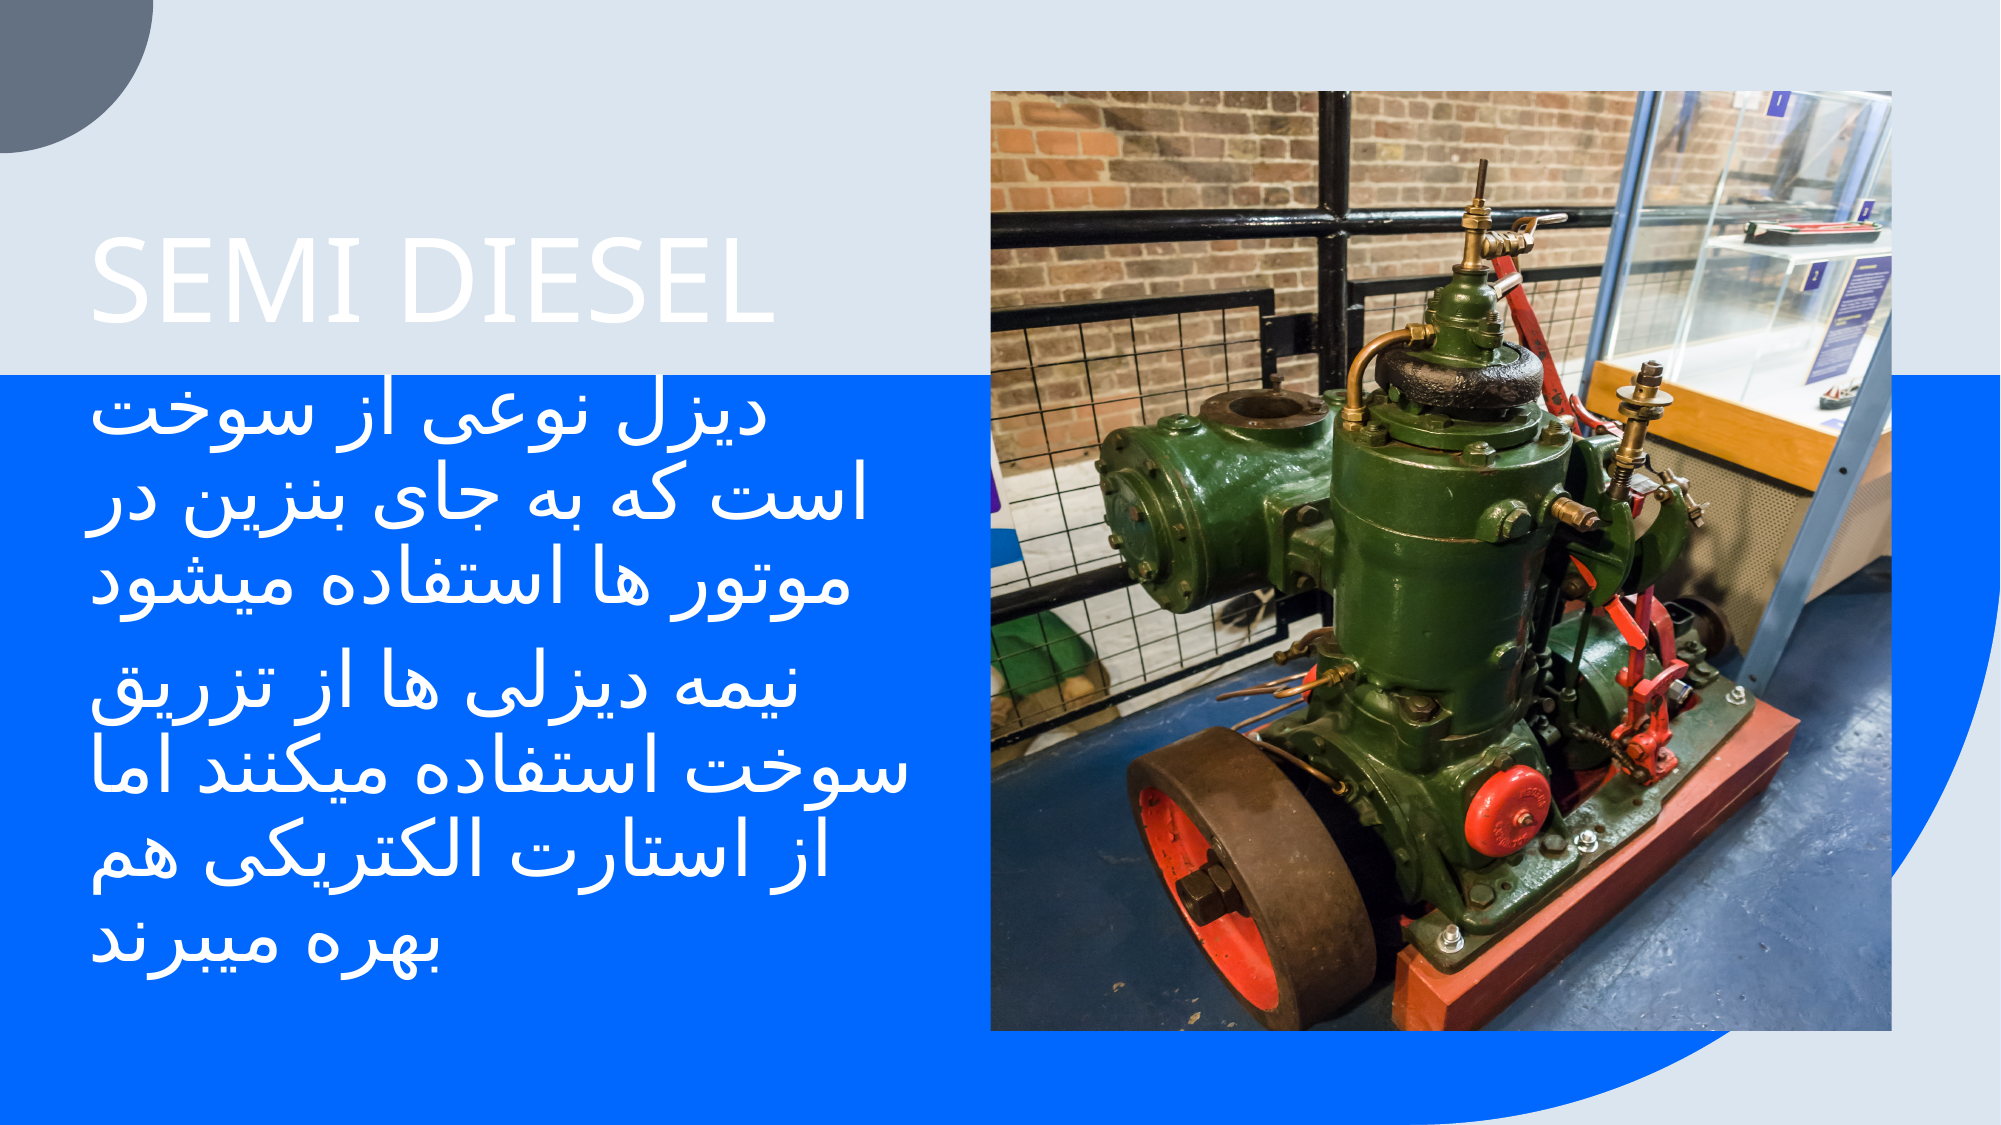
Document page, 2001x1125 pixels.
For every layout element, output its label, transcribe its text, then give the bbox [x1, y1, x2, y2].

picture [990, 91, 1892, 1031]
list SEMI DIESEL دیزل نوعی از سوخت است که به جای بنزین در موتور ها استفاده میشود نیمه دیزلی ها از تزریق سوخت استفاده میکنند اما از استارت الکتریکی هم بهره میبرند [73, 213, 959, 988]
